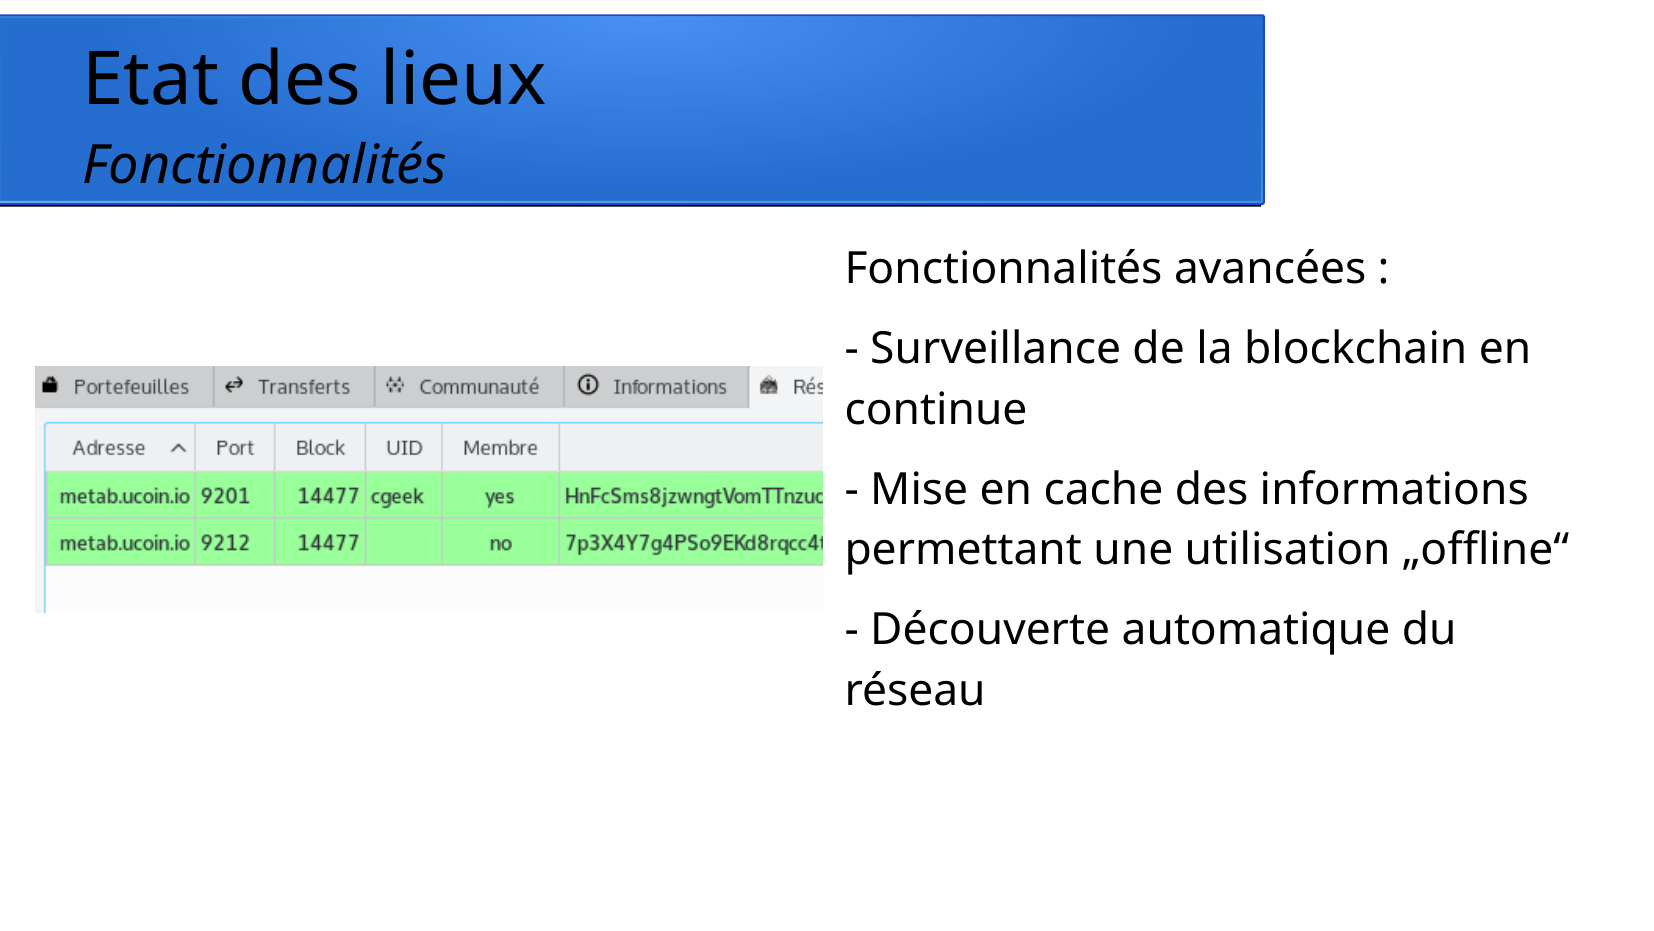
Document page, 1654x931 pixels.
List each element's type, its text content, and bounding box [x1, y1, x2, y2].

title Etat des lieux Fonctionnalités [82, 28, 1235, 196]
list Fonctionnalités avancées : - Surveillance de la blockchain en continue - Mise en cache des informations permettant une utilisation „offline“ - Découverte automatique du réseau [844, 236, 1571, 776]
picture [35, 366, 823, 613]
